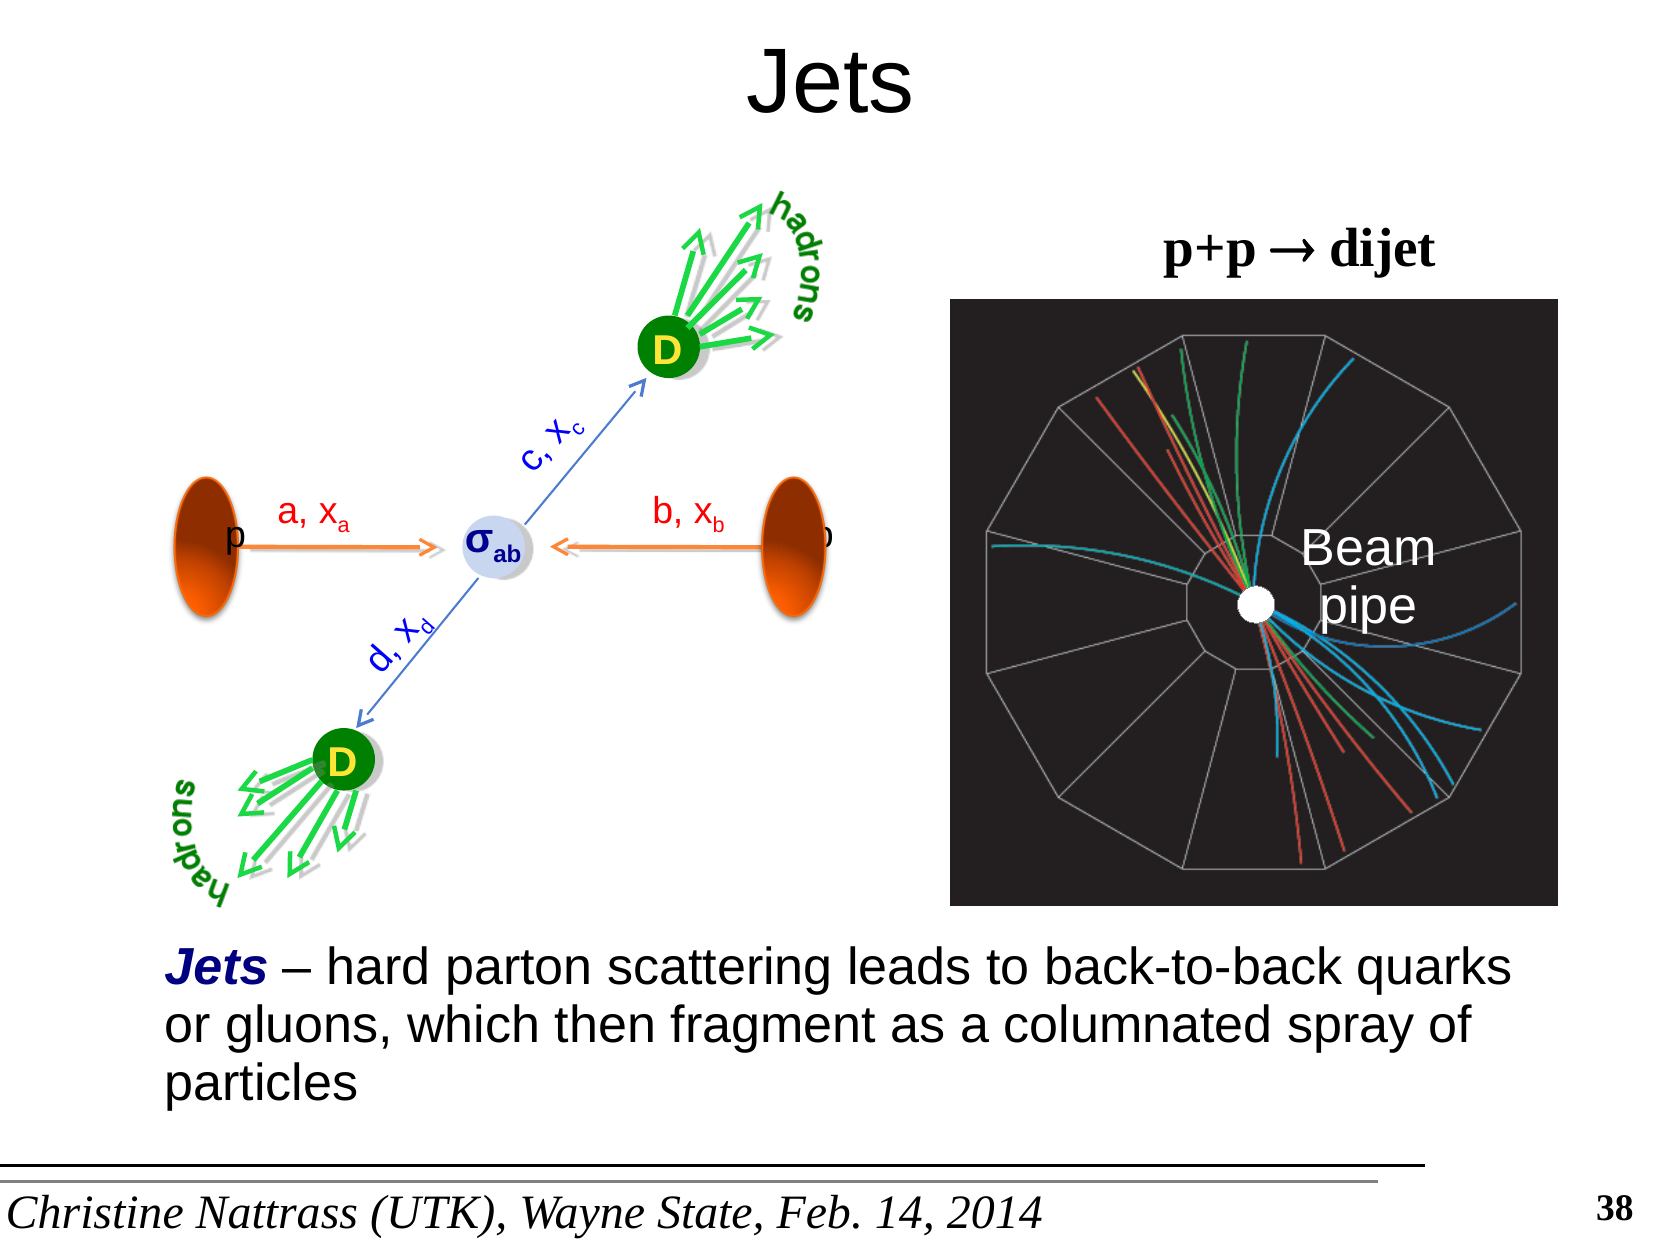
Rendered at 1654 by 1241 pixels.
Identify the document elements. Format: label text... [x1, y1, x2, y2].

title Jets [86, 11, 1575, 150]
text_box D [312, 726, 401, 793]
picture [709, 189, 824, 359]
picture [163, 470, 249, 630]
text_box [1237, 585, 1274, 624]
text_box a, xa [262, 477, 401, 545]
picture [751, 470, 837, 630]
text_box d, xd [337, 553, 479, 702]
text_box Jets – hard parton scattering leads to back-to-back quarks or gluons, which then fragment as a columnated spray of particles [149, 929, 1575, 1121]
text_box p [231, 529, 238, 545]
text_box p+p  dijet [1149, 209, 1464, 287]
picture [171, 742, 275, 909]
text_box Beam pipe [1274, 510, 1463, 643]
text_box c, xc [489, 352, 631, 501]
text_box b, xb [637, 477, 776, 545]
text_box D [637, 315, 725, 381]
text_box σab [450, 503, 588, 576]
text_box p [174, 502, 238, 563]
picture [950, 299, 1558, 906]
